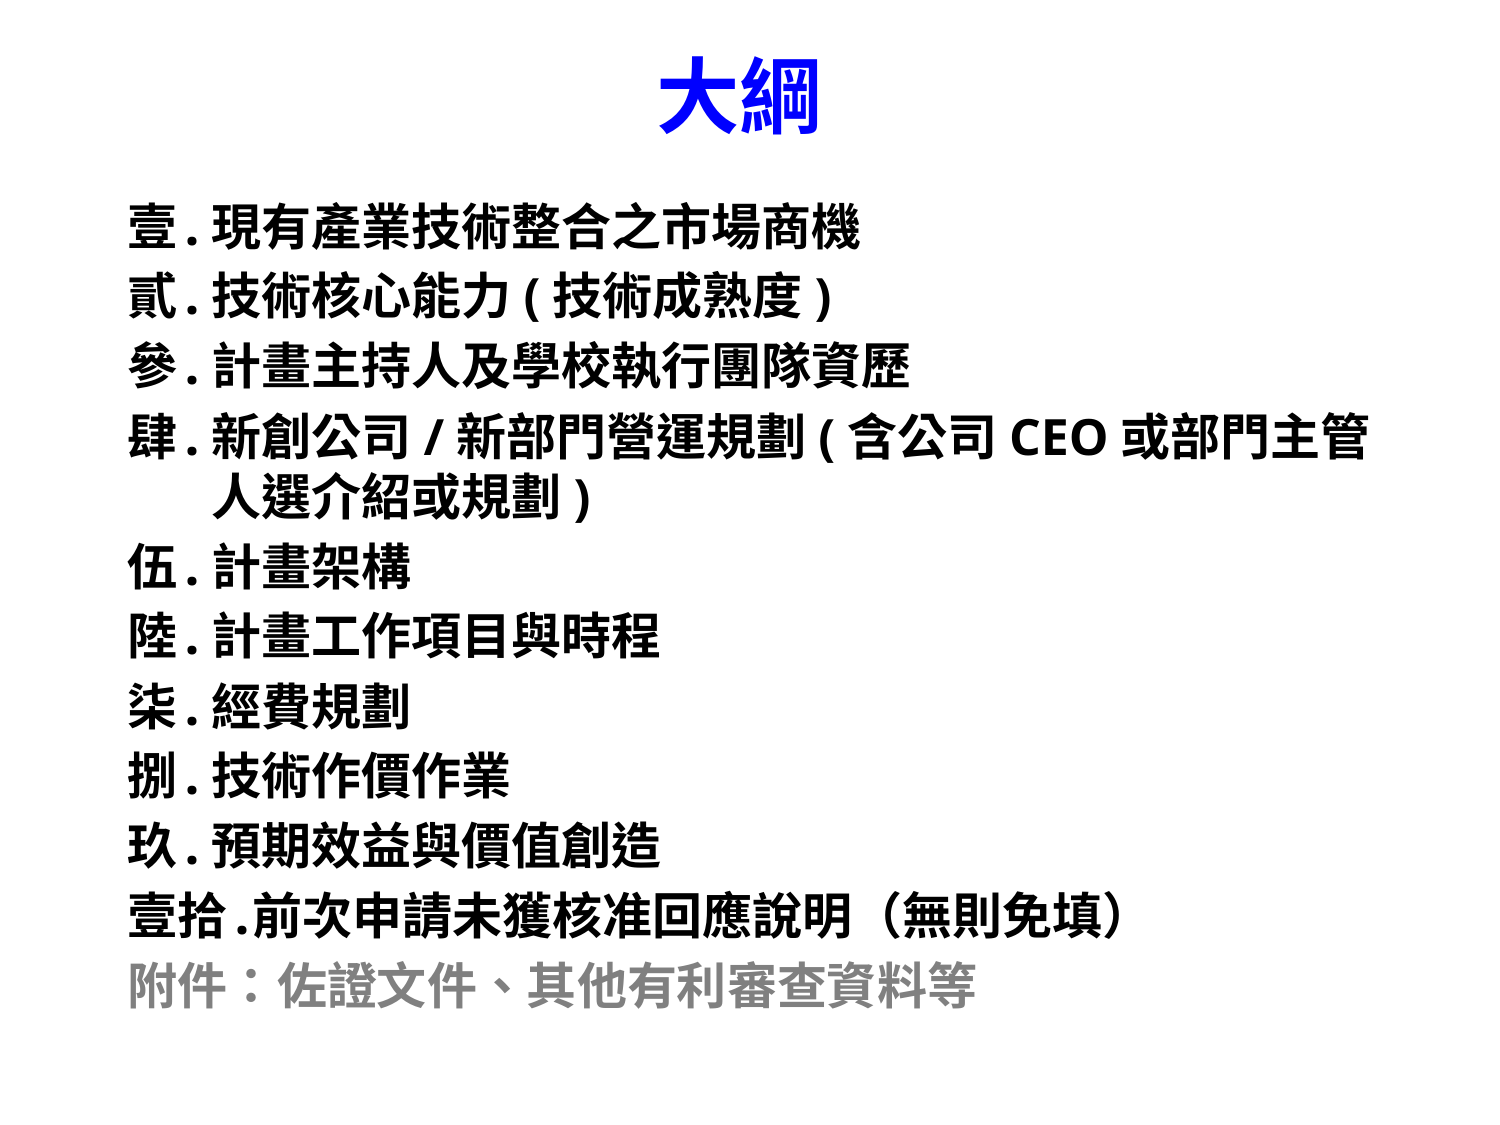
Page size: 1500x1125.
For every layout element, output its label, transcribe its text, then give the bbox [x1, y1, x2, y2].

list 現有產業技術整合之市場商機 技術核心能力(技術成熟度) 計畫主持人及學校執行團隊資歷 新創公司/新部門營運規劃(含公司CEO或部門主管人選介紹或規劃) 計畫架構 計畫工作項目與時程 經費規劃 技術作價作業 預期效益與價值創造 前次申請未獲核准回應說明（無則免填） 附件：佐證文件、其他有利審查資料等 [112, 187, 1436, 930]
title 大綱 [64, 0, 1415, 188]
